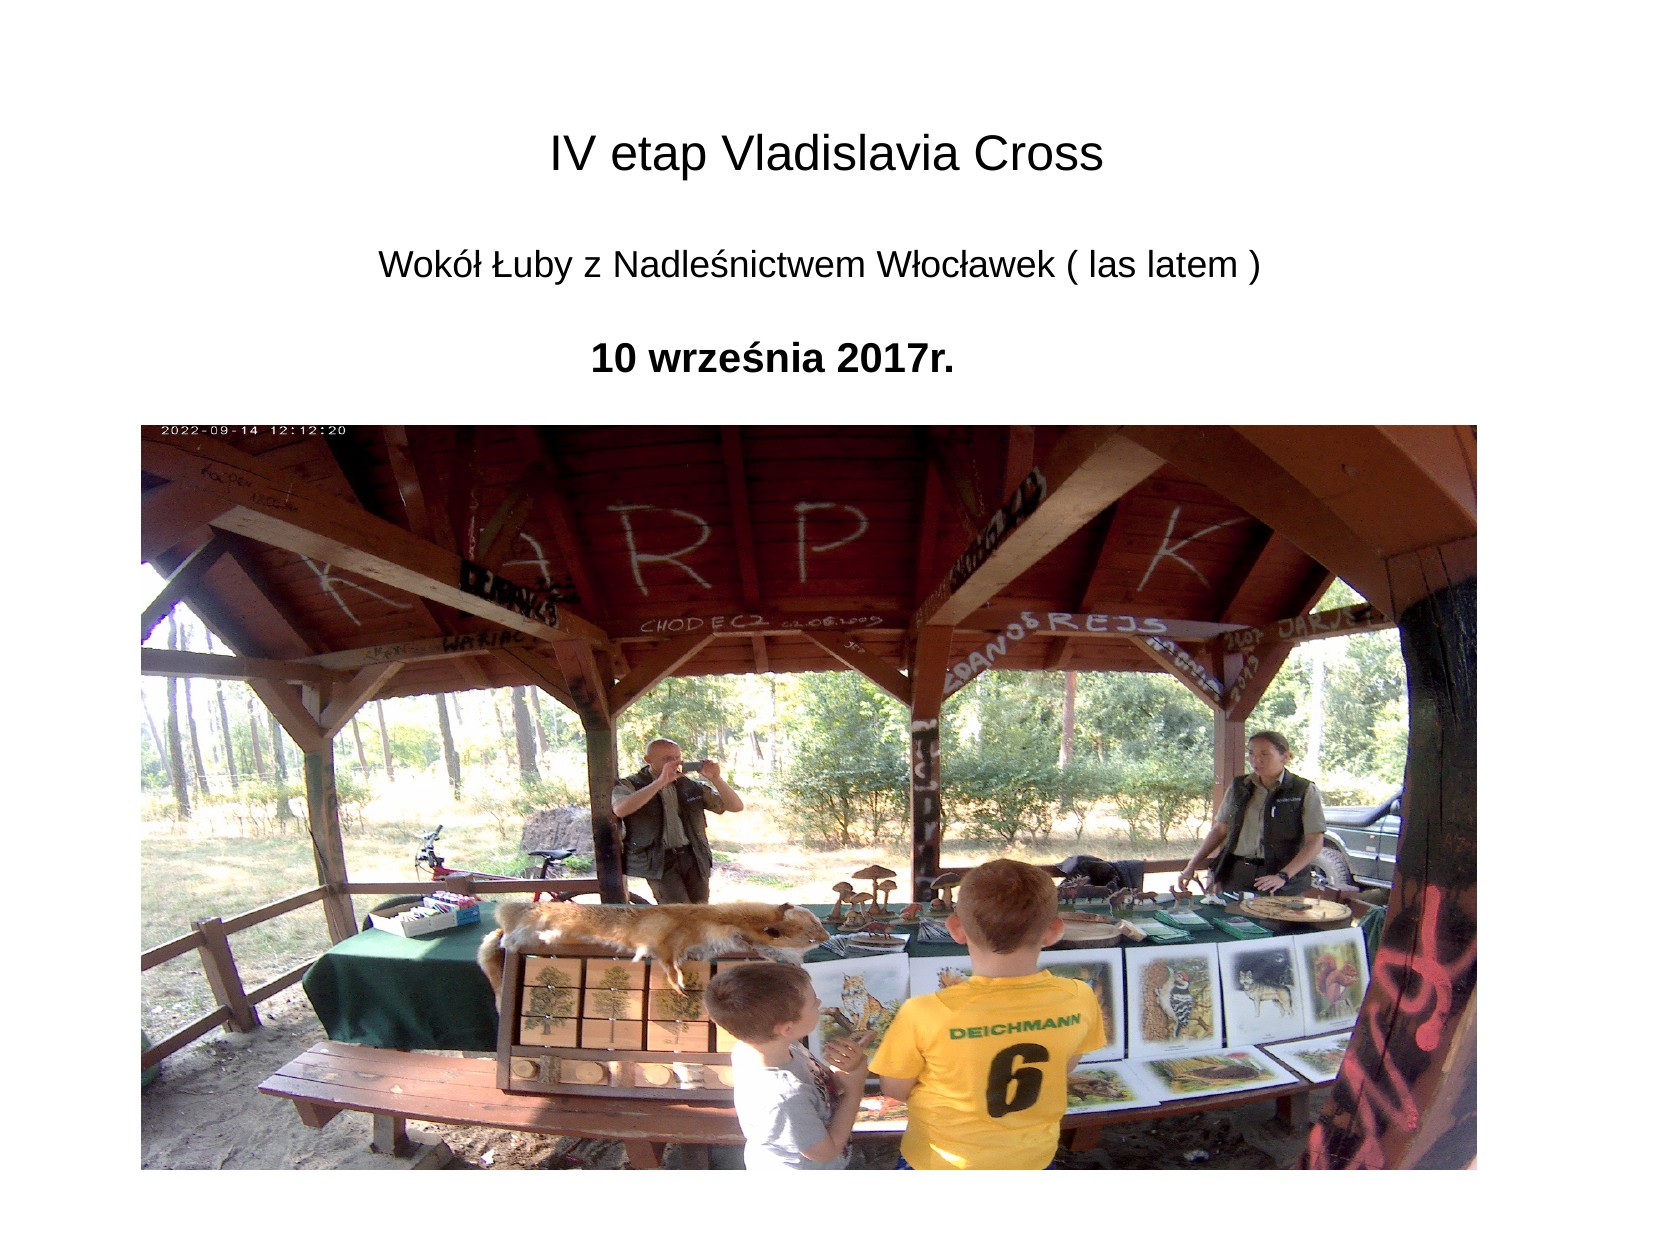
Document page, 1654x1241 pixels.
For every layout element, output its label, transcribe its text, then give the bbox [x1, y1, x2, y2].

text_box Wokół Łuby z Nadleśnictwem Włocławek ( las latem ) [342, 236, 1315, 425]
picture [141, 425, 1477, 1170]
title IV etap Vladislavia Cross [82, 49, 1571, 257]
text_box 10 września 2017r. [564, 327, 1028, 390]
